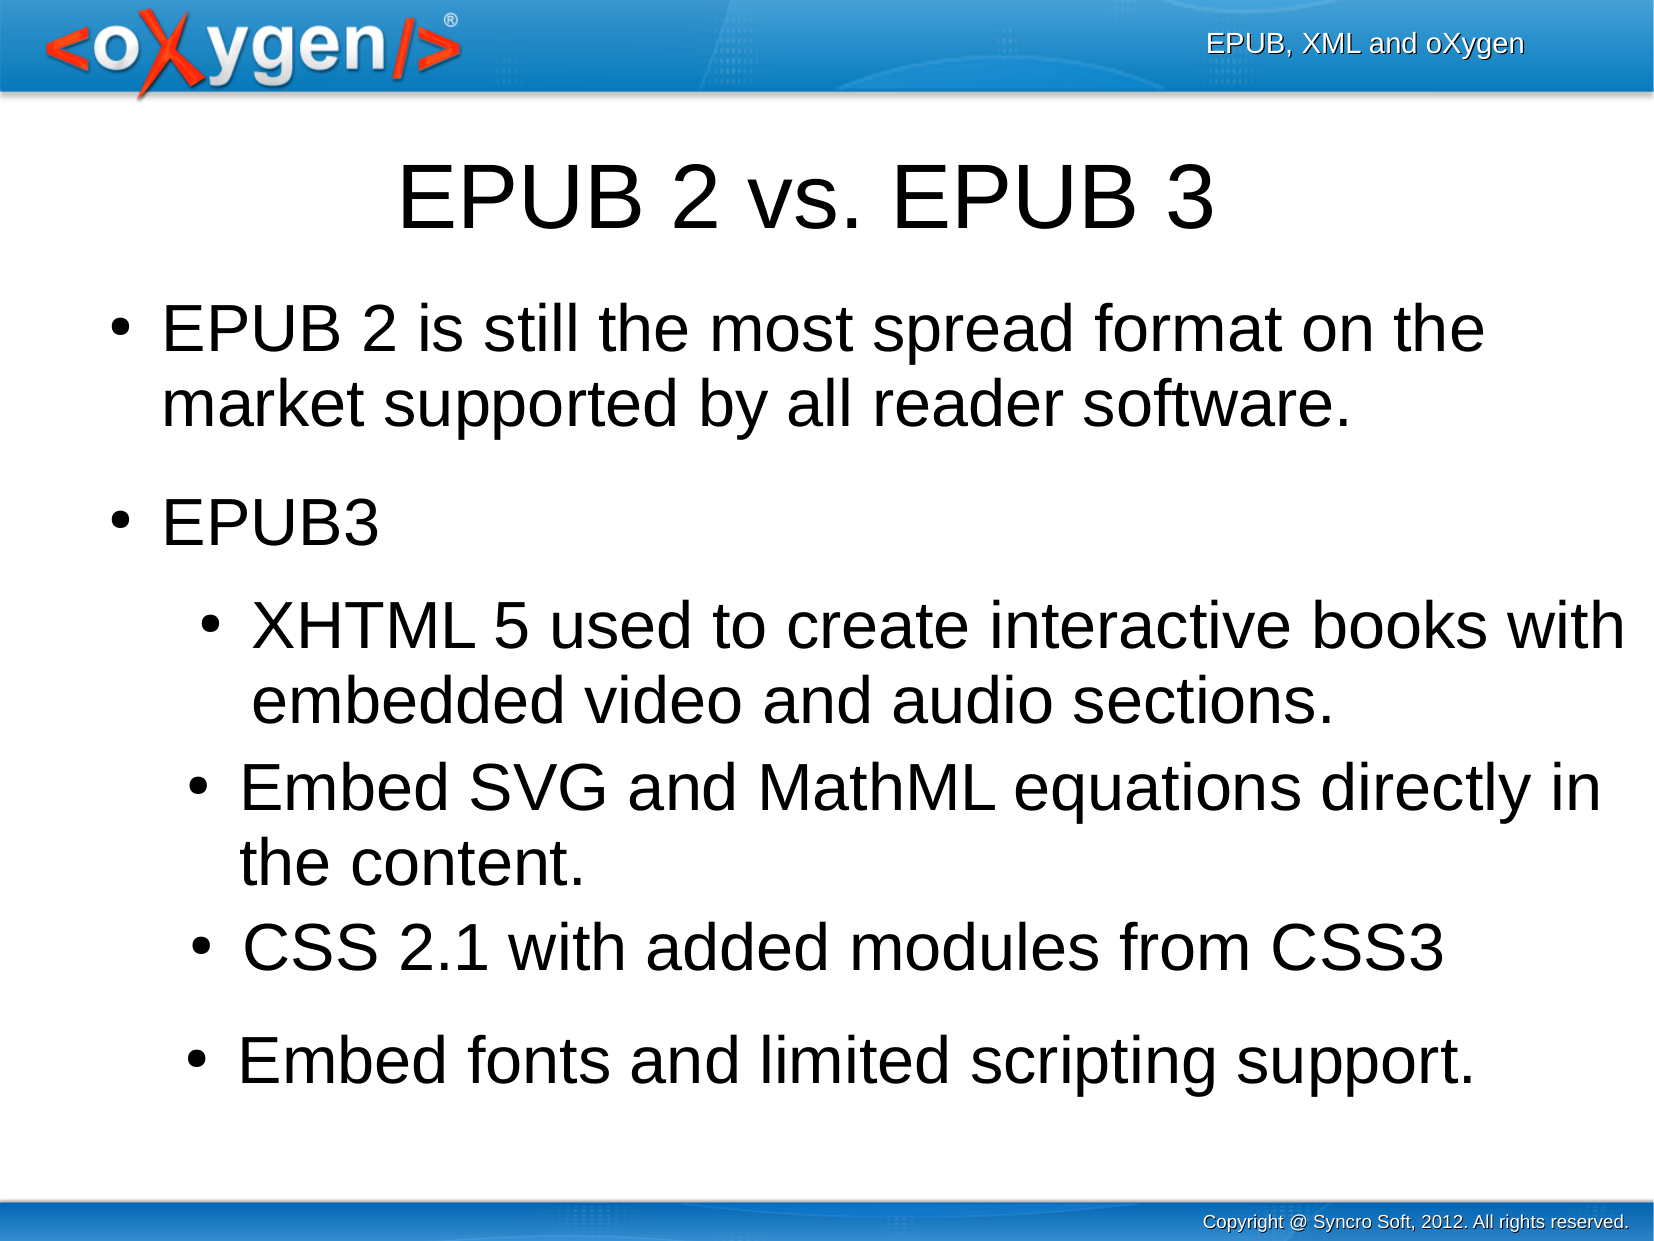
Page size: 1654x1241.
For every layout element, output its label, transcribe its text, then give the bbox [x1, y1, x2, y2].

list CSS 2.1 with added modules from CSS3 [171, 910, 1645, 1008]
title EPUB 2 vs. EPUB 3 [62, 93, 1551, 301]
list Embed SVG and MathML equations directly in the content. [168, 749, 1642, 900]
list EPUB 2 is still the most spread format on the market supported by all reader software. [90, 290, 1564, 441]
picture [0, 1195, 1654, 1241]
picture [0, 0, 1654, 109]
list EPUB3 [90, 484, 1564, 583]
list XHTML 5 used to create interactive books with embedded video and audio sections. [180, 588, 1654, 738]
list Embed fonts and limited scripting support. [167, 1022, 1640, 1121]
